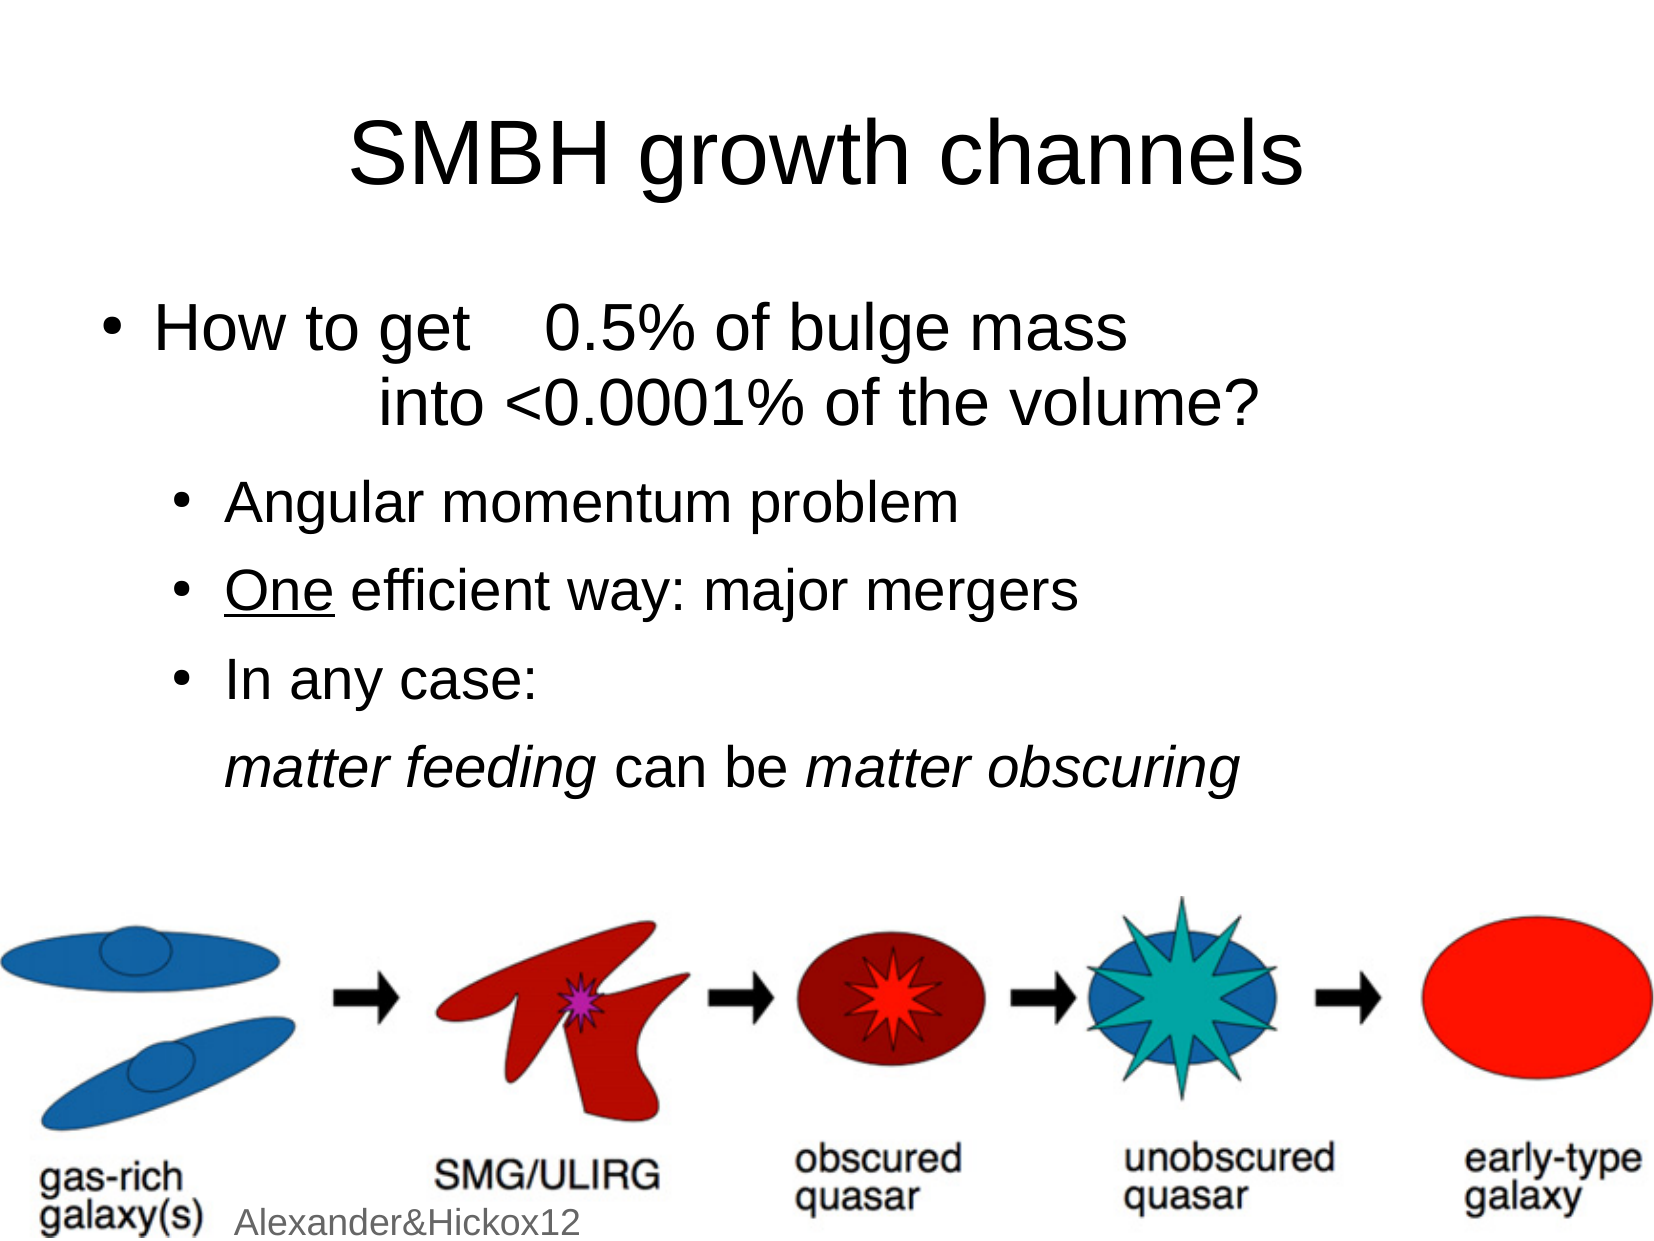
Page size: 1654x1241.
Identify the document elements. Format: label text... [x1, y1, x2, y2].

text_box Alexander&Hickox12 [219, 1194, 632, 1241]
list How to get 0.5% of bulge mass into <0.0001% of the volume? Angular momentum problem One efficient way: major mergers In any case: matter feeding can be matter obscuring [82, 290, 1571, 896]
picture [0, 896, 1654, 1238]
title SMBH growth channels [82, 49, 1571, 257]
